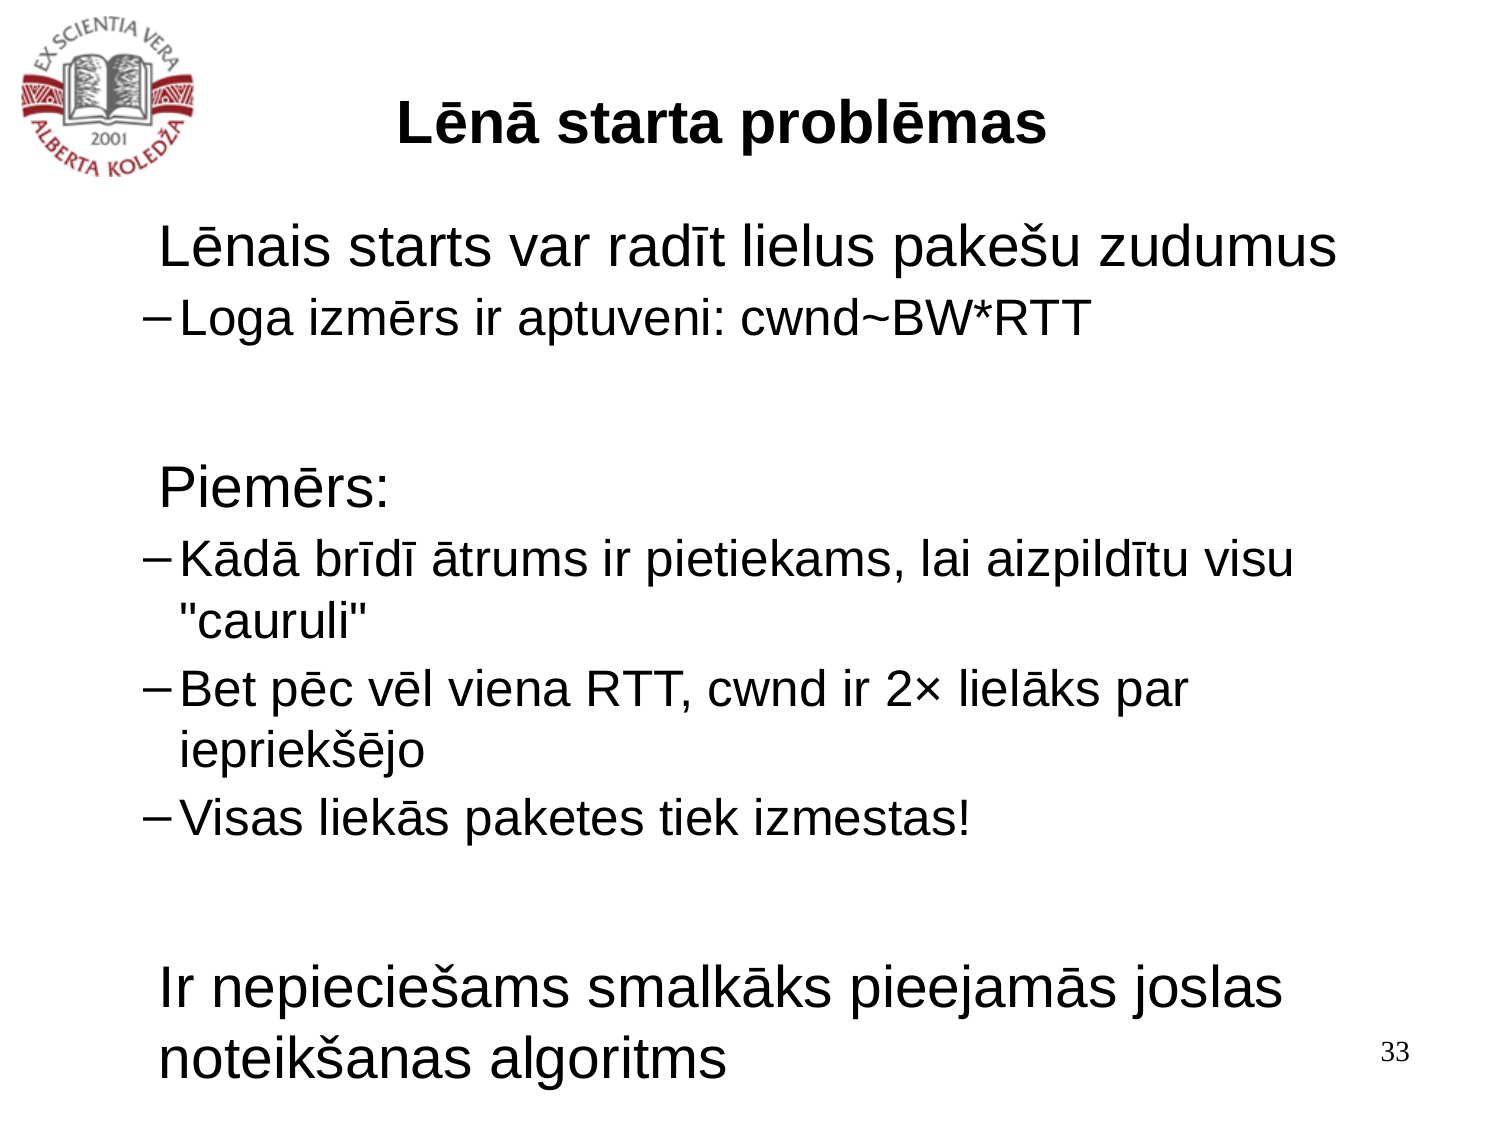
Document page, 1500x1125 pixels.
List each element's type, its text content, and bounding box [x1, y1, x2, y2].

title Lēnā starta problēmas [50, 62, 1374, 175]
picture [21, 16, 194, 177]
list Lēnais starts var radīt lielus pakešu zudumus Loga izmērs ir aptuveni: cwnd~BW*RTT Piemērs: Kādā brīdī ātrums ir pietiekams, lai aizpildītu visu "cauruli" Bet pēc vēl viena RTT, cwnd ir 2× lielāks par iepriekšējo Visas liekās paketes tiek izmestas! Ir nepieciešams smalkāks pieejamās joslas noteikšanas algoritms [74, 200, 1463, 1101]
